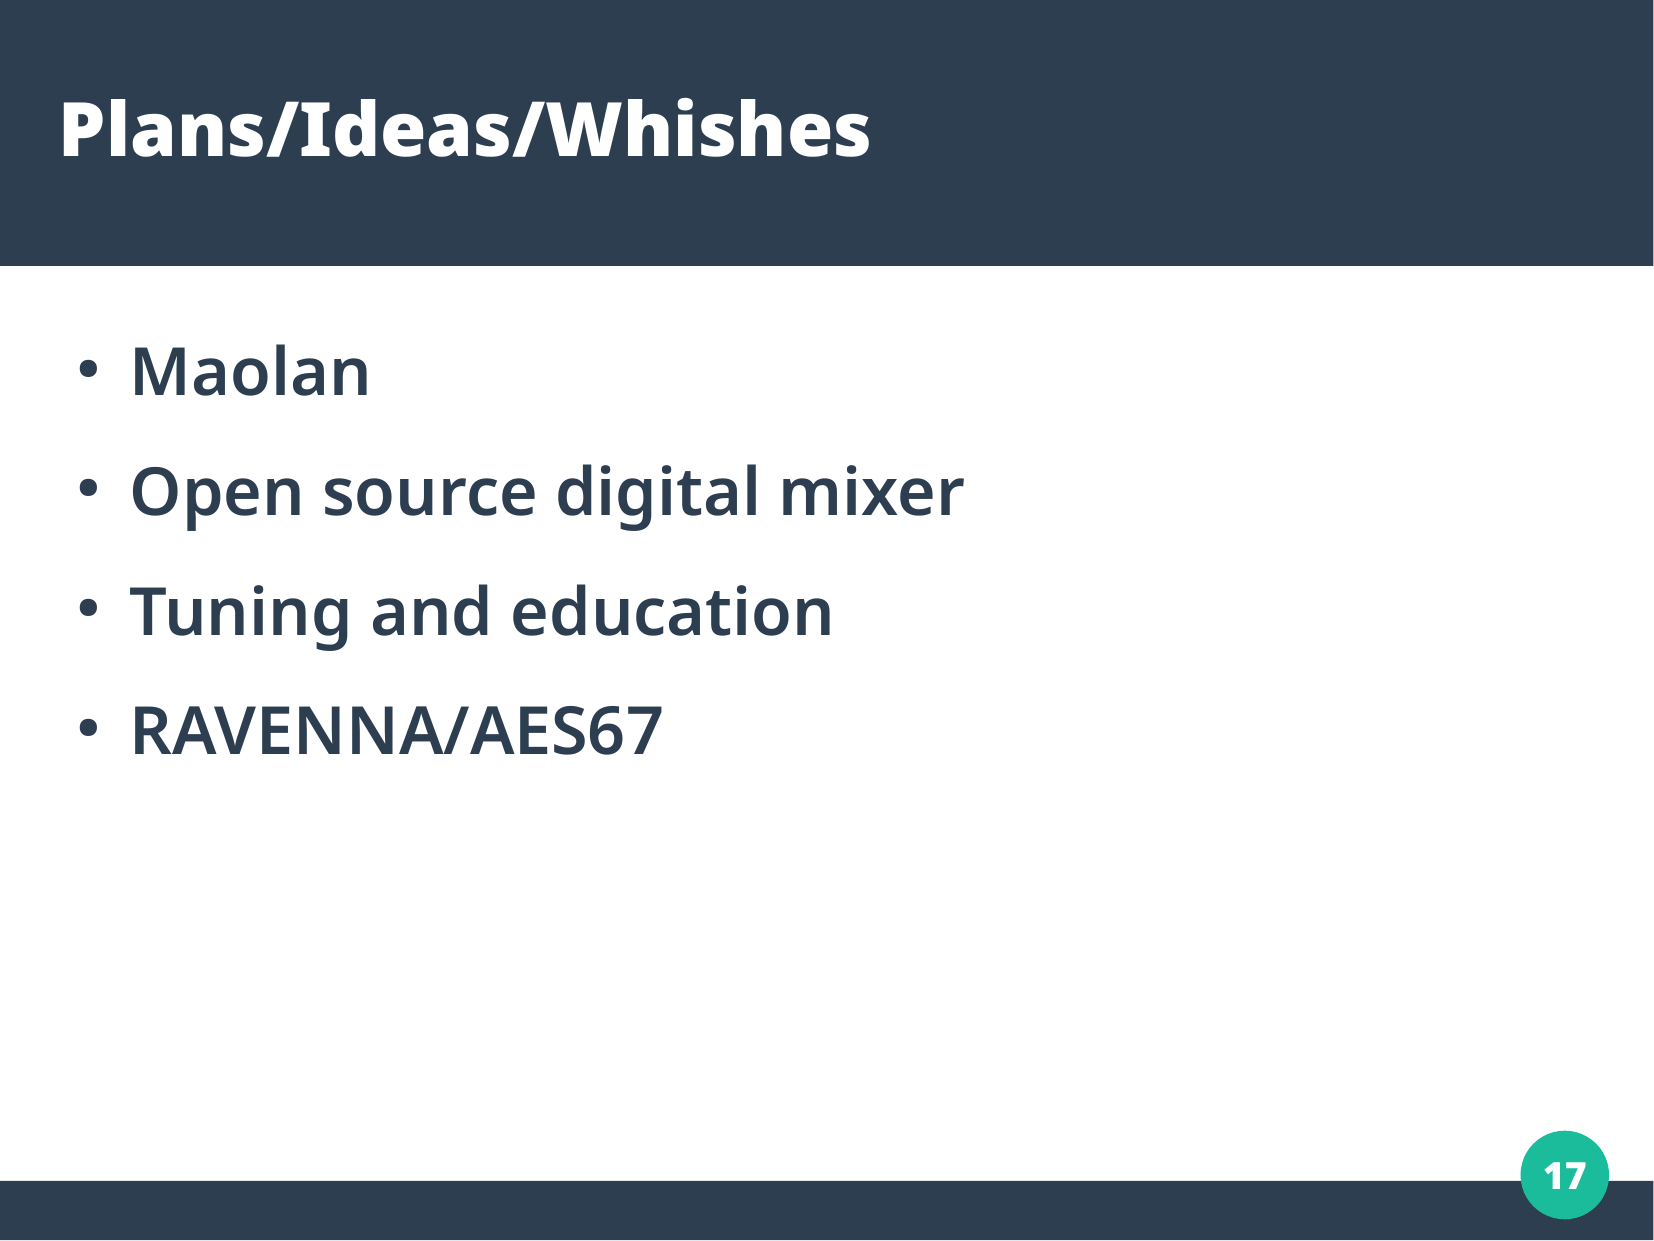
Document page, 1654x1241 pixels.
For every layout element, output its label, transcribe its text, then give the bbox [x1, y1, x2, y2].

list Maolan Open source digital mixer Tuning and education RAVENNA/AES67 [58, 324, 1595, 1152]
title Plans/Ideas/Whishes [58, 49, 1595, 207]
